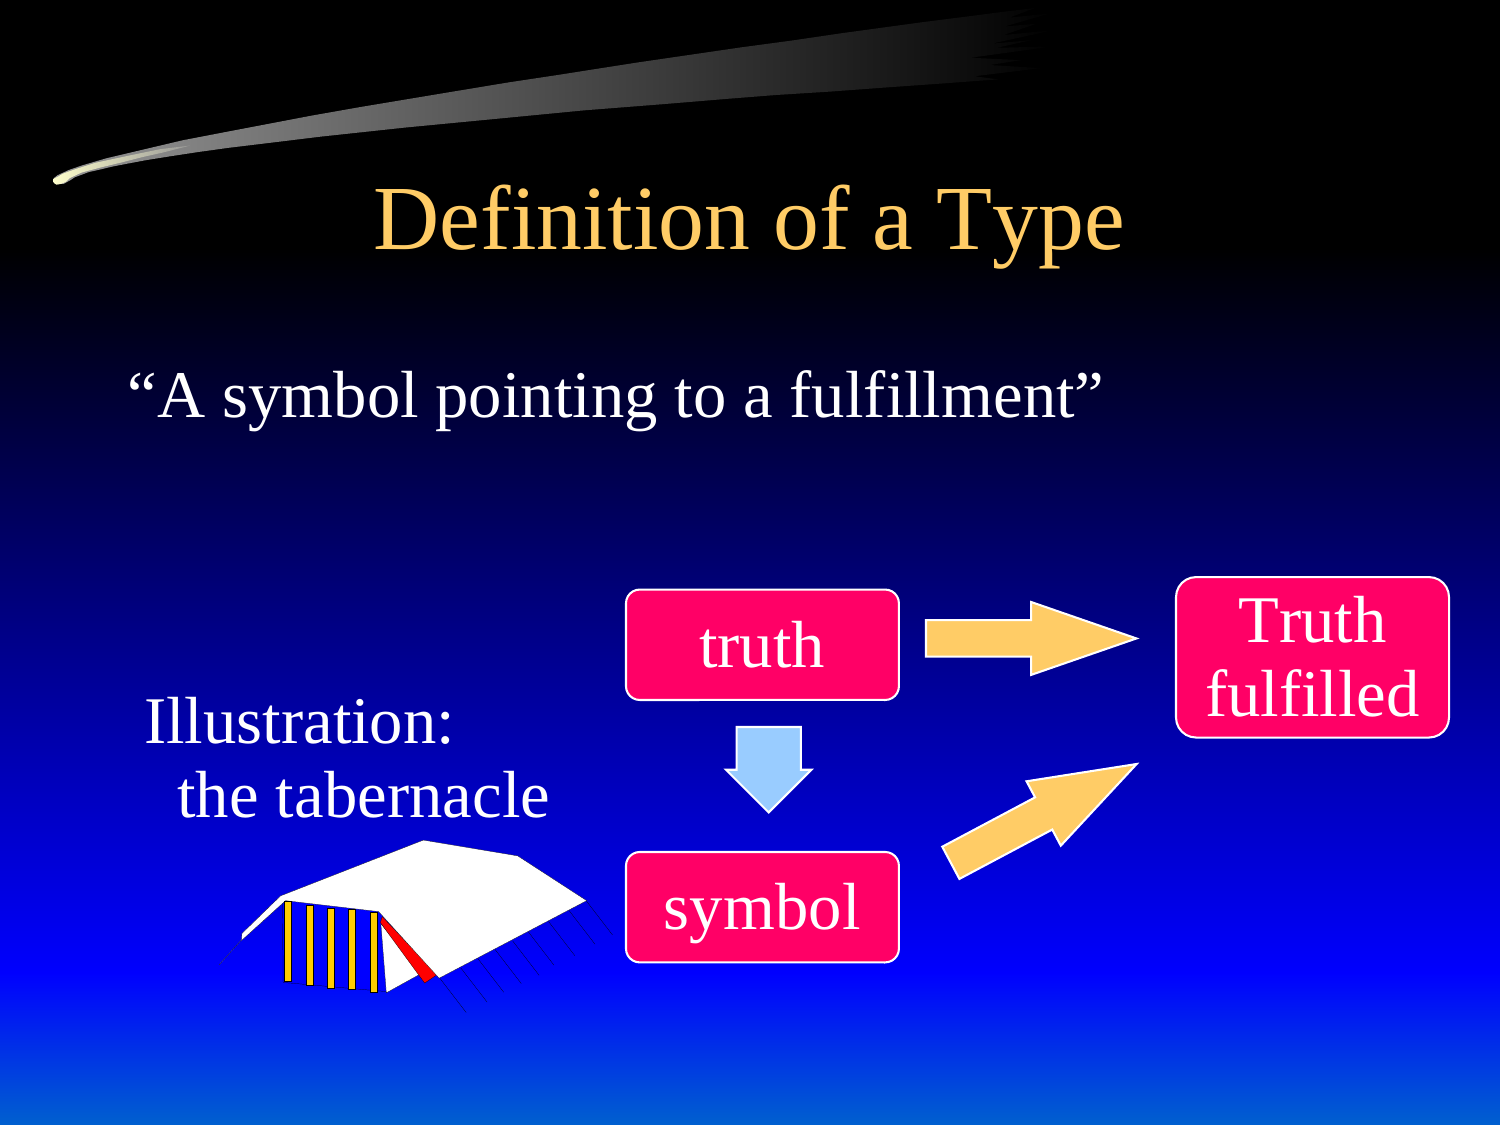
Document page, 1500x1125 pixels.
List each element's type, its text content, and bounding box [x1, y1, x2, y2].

text_box [942, 763, 1137, 879]
list “A symbol pointing to a fulfillment” [112, 350, 1388, 801]
text_box Illustration: the tabernacle [112, 676, 750, 840]
text_box [750, 727, 812, 813]
title Definition of a Type [112, 124, 1388, 313]
text_box [925, 602, 1137, 675]
text_box symbol [625, 851, 899, 963]
text_box Truth fulfilled [1176, 577, 1450, 738]
text_box truth [625, 589, 899, 700]
picture [219, 840, 613, 1013]
